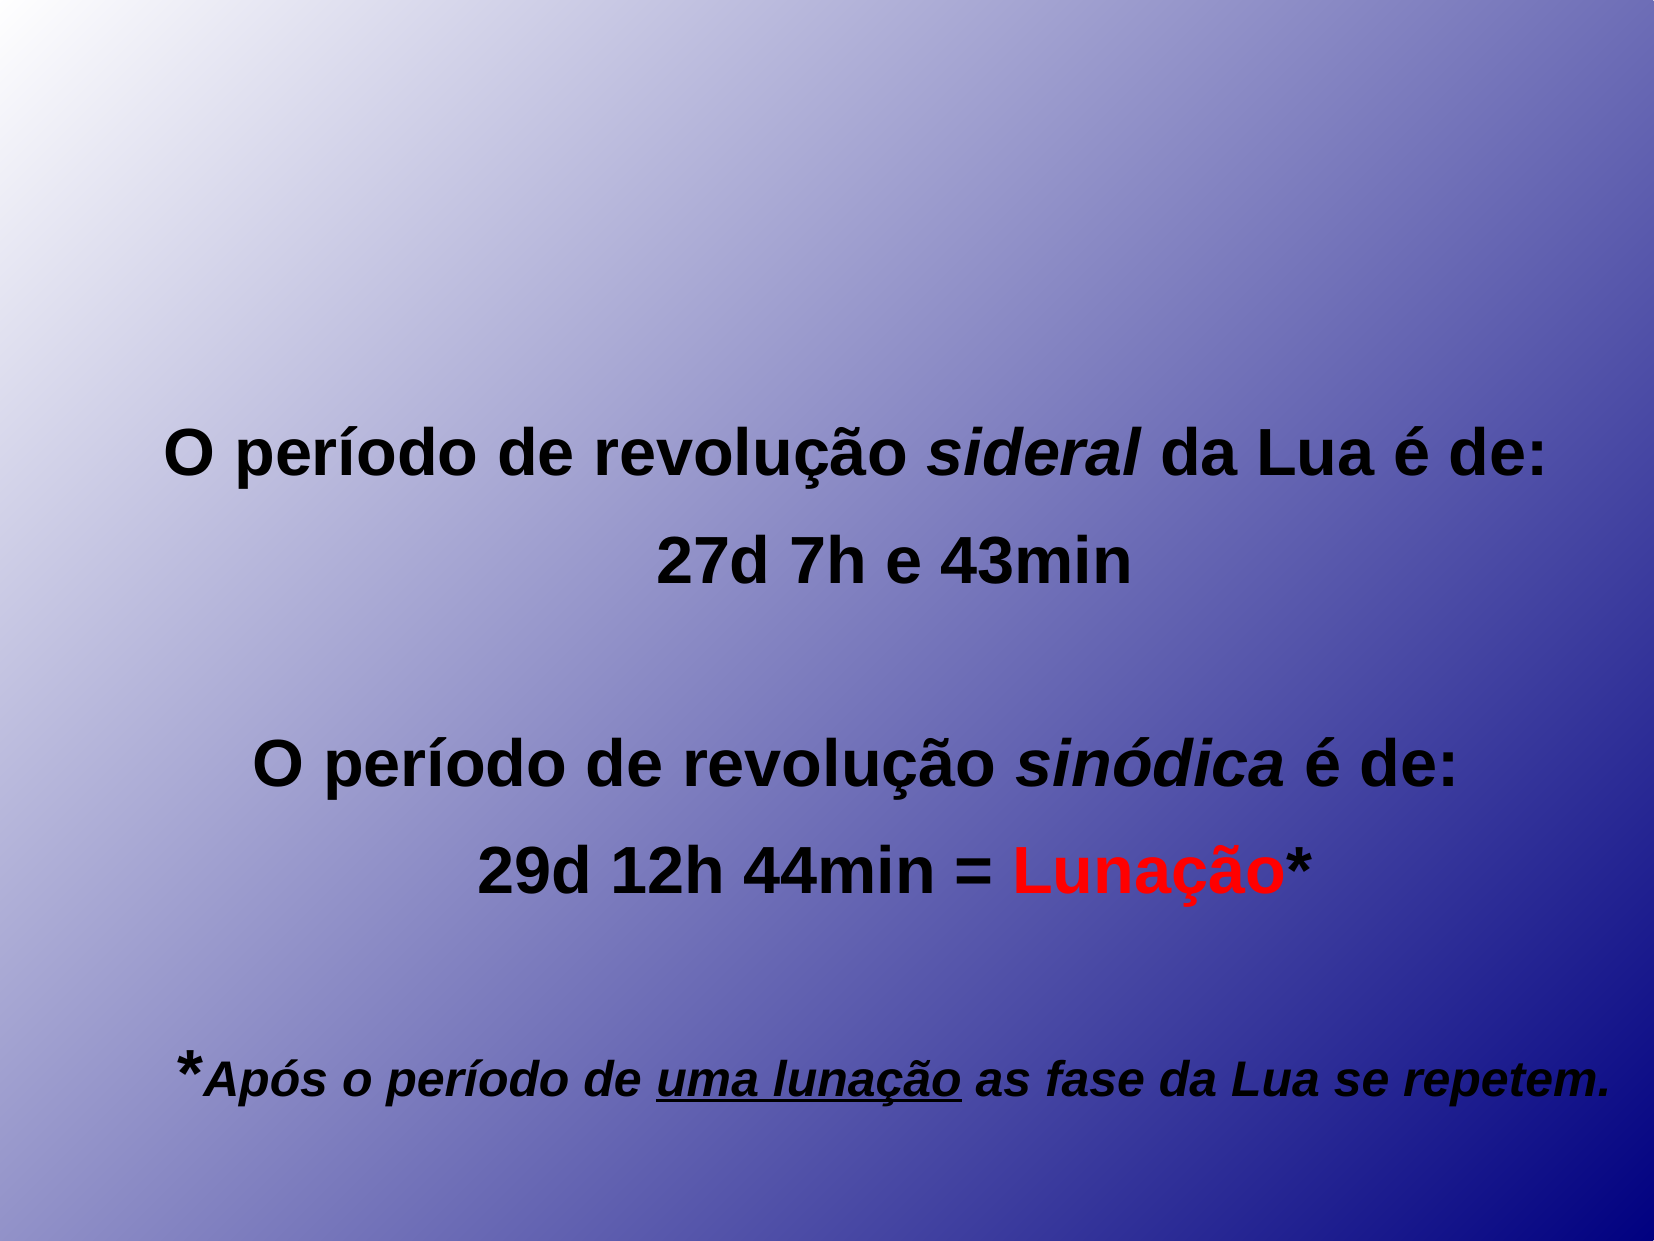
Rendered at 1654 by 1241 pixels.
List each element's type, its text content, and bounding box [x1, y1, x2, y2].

list O período de revolução sideral da Lua é de: 27d 7h e 43min O período de revolução sinódica é de: 29d 12h 44min = Lunação* *Após o período de uma lunação as fase da Lua se repetem. [82, 412, 1613, 1166]
